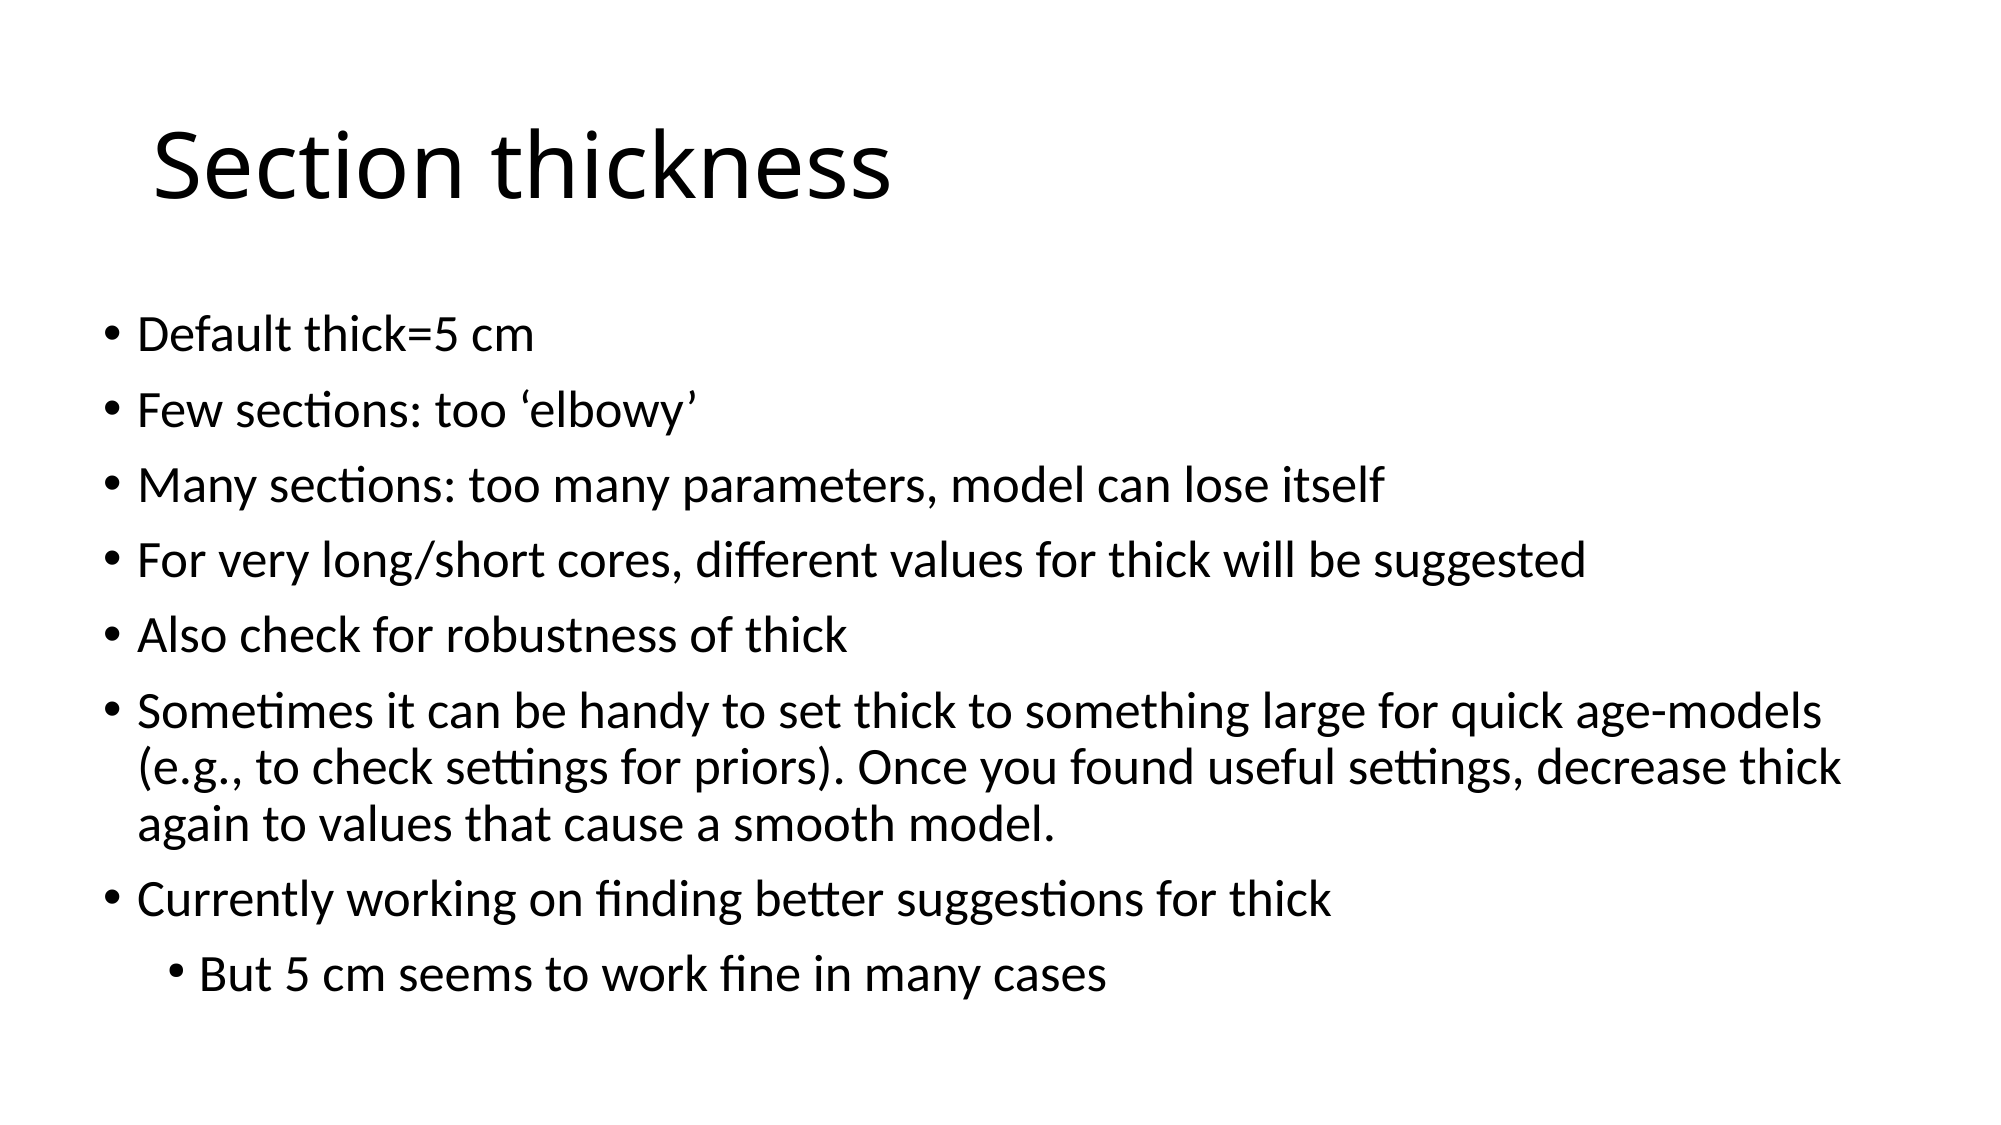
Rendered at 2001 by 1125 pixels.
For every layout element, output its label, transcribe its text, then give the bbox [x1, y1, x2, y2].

text_box Default thick=5 cm Few sections: too ‘elbowy’ Many sections: too many parameters, model can lose itself For very long/short cores, different values for thick will be suggested Also check for robustness of thick Sometimes it can be handy to set thick to something large for quick age-models (e.g., to check settings for priors). Once you found useful settings, decrease thick again to values that cause a smooth model. Currently working on finding better suggestions for thick But 5 cm seems to work fine in many cases [88, 299, 1949, 1014]
text_box Section thickness [137, 59, 1863, 278]
